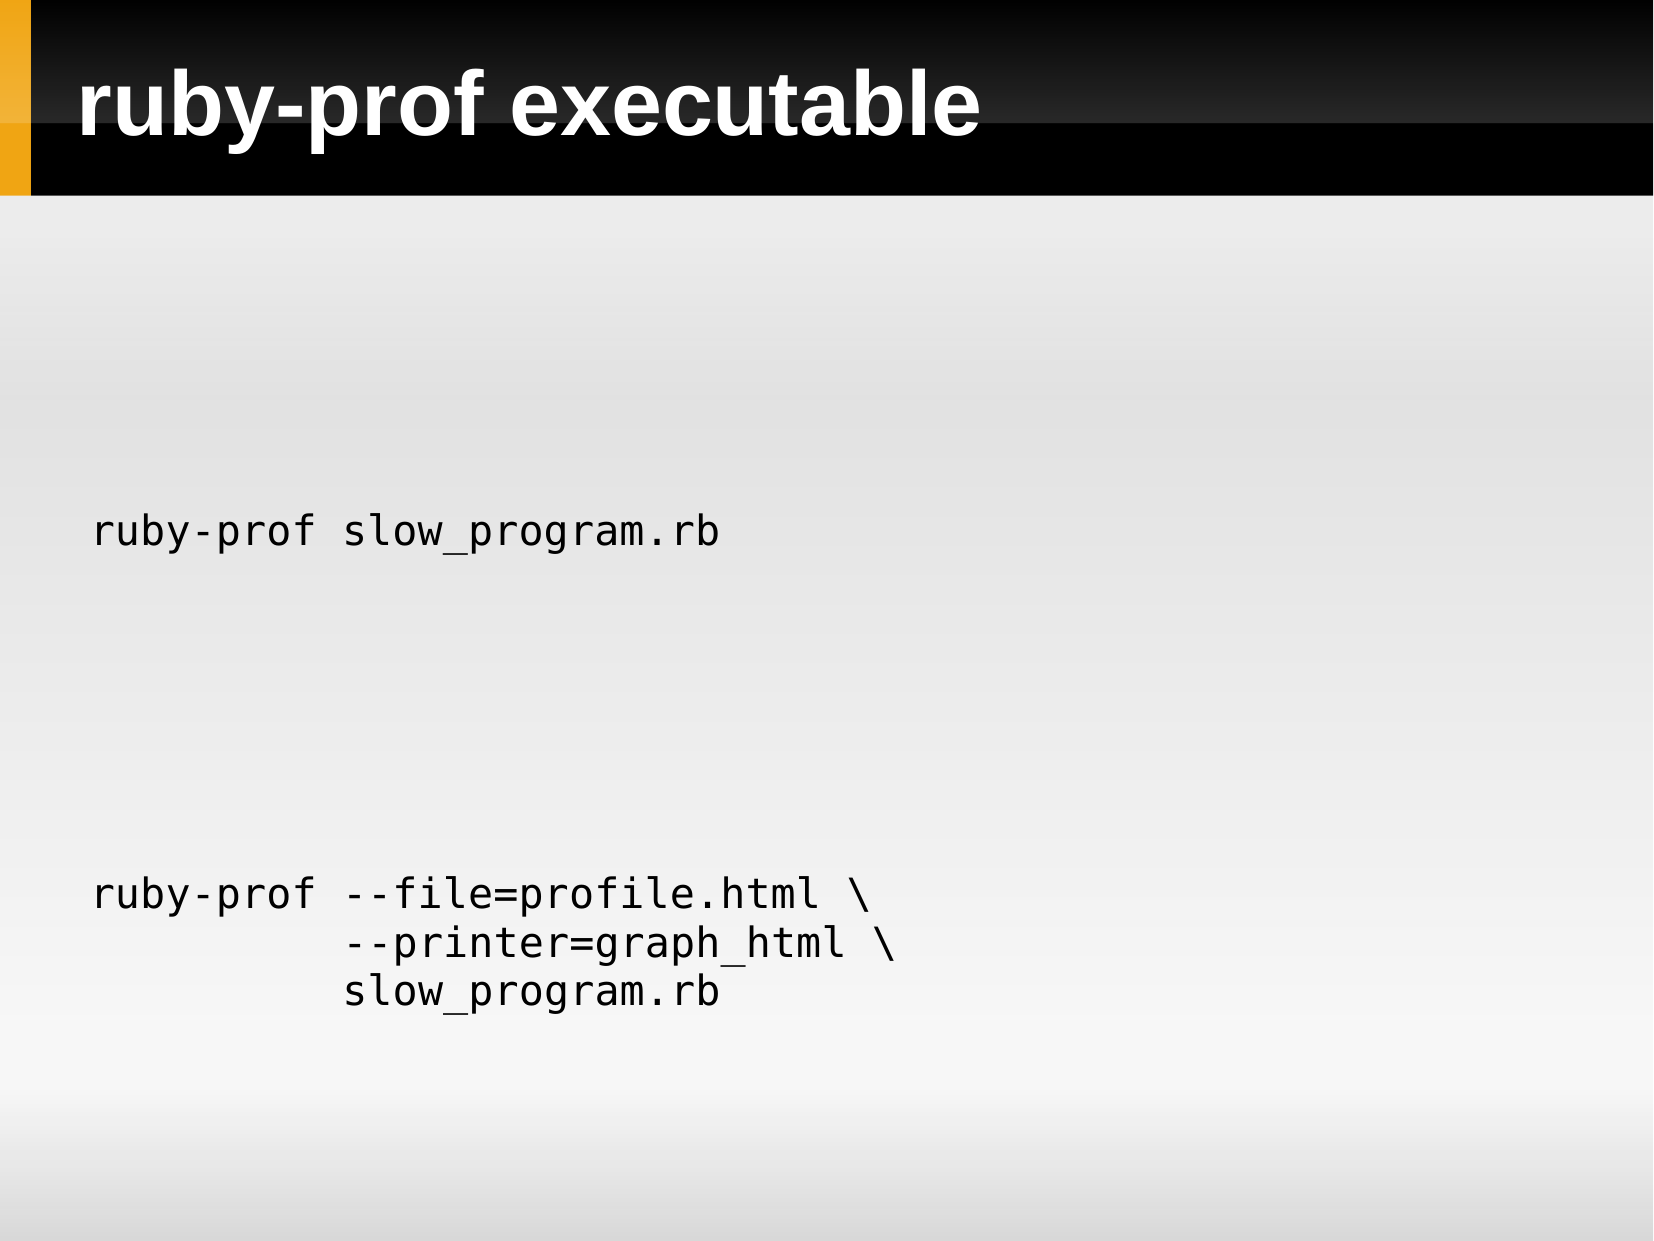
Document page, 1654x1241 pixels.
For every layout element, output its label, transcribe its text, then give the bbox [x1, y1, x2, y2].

text_box ruby-prof slow_program.rb [74, 499, 1575, 563]
picture [0, 0, 1654, 1241]
title ruby-prof executable [76, 0, 1565, 208]
text_box ruby-prof --file=profile.html \ --printer=graph_html \ slow_program.rb [74, 862, 1575, 1024]
